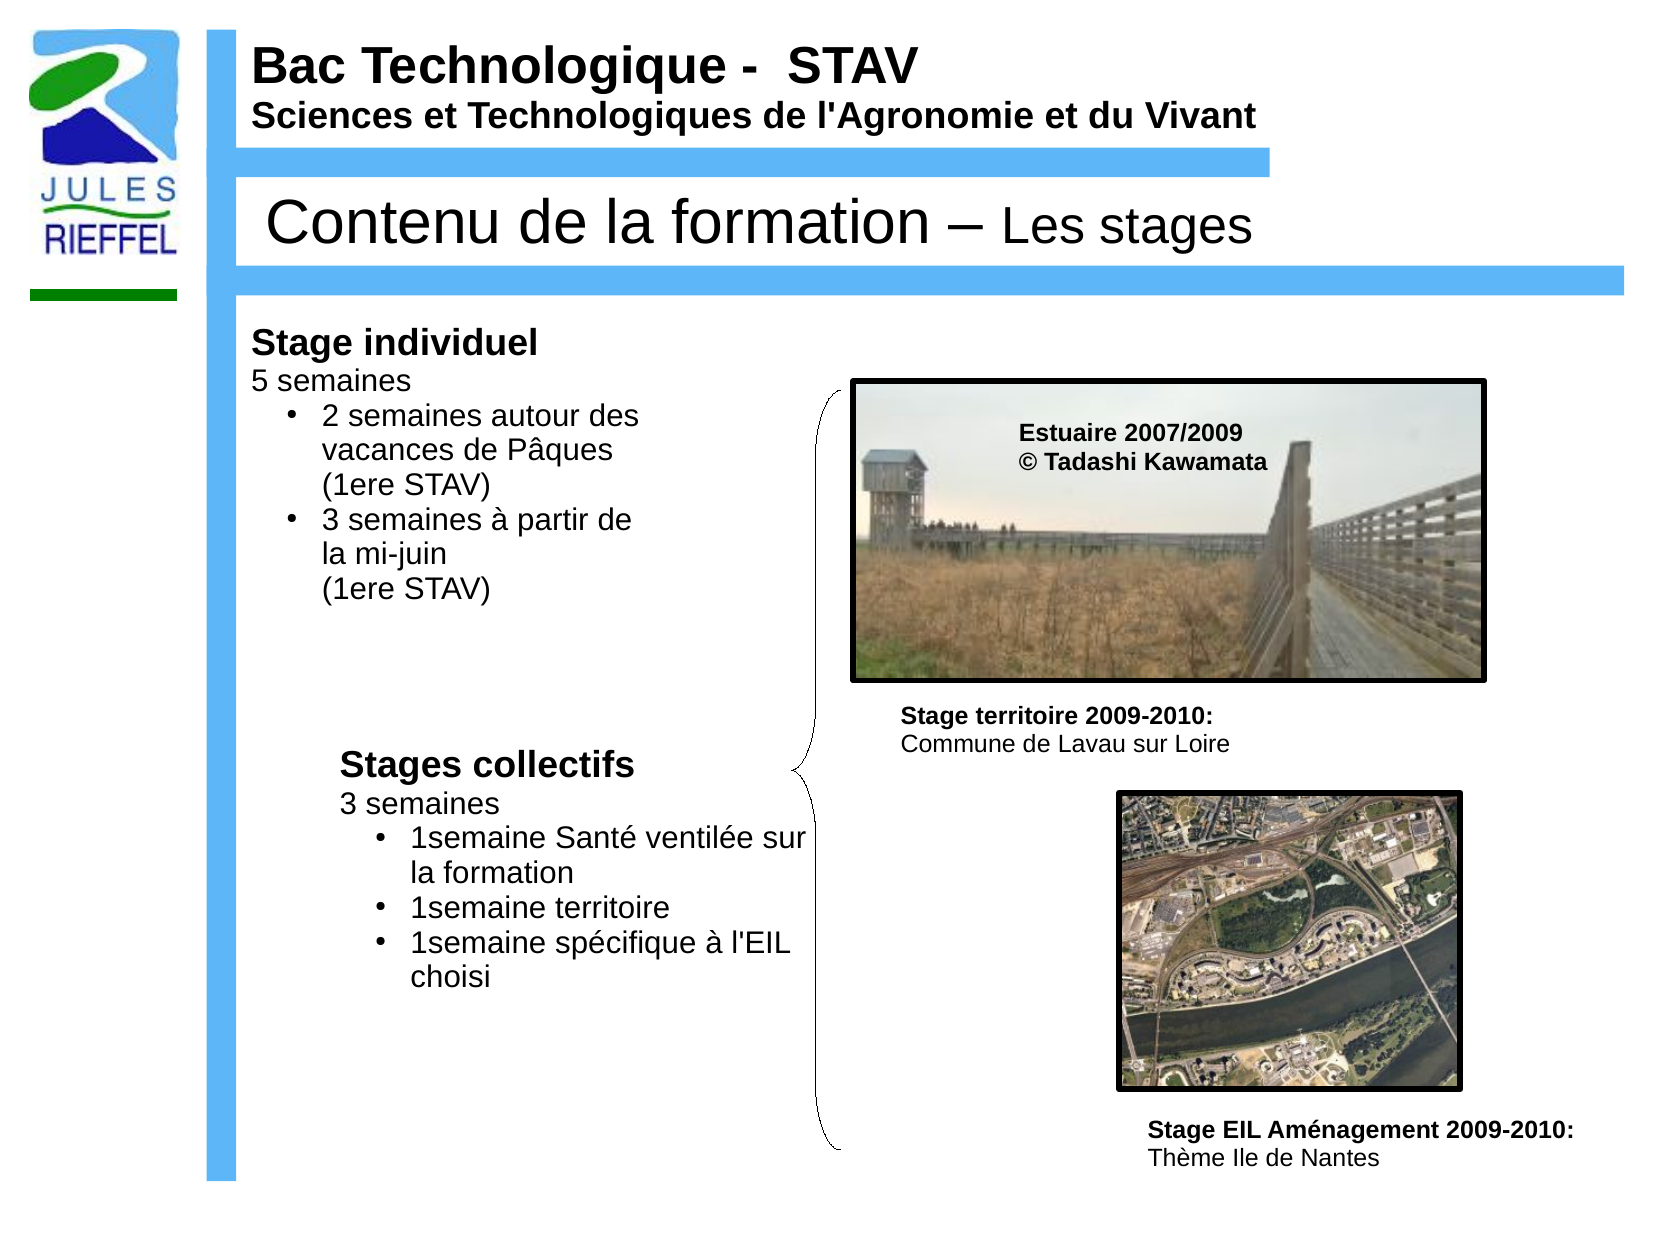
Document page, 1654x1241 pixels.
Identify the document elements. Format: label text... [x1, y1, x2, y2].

text_box Stage EIL Aménagement 2009-2010: Thème Ile de Nantes [1132, 1107, 1625, 1180]
picture [1122, 795, 1458, 1087]
title Contenu de la formation – Les stages [265, 184, 1565, 259]
text_box Stages collectifs 3 semaines 1semaine Santé ventilée sur la formation 1semaine territoire 1semaine spécifique à l'EIL choisi [324, 736, 827, 1003]
picture [856, 383, 1482, 678]
text_box Stage individuel 5 semaines 2 semaines autour des vacances de Pâques (1ere STAV) 3 semaines à partir de la mi-juin (1ere STAV) [236, 313, 680, 615]
text_box Estuaire 2007/2009 © Tadashi Kawamata [1003, 411, 1300, 485]
picture [29, 29, 186, 272]
text_box Stage territoire 2009-2010: Commune de Lavau sur Loire [885, 694, 1300, 767]
